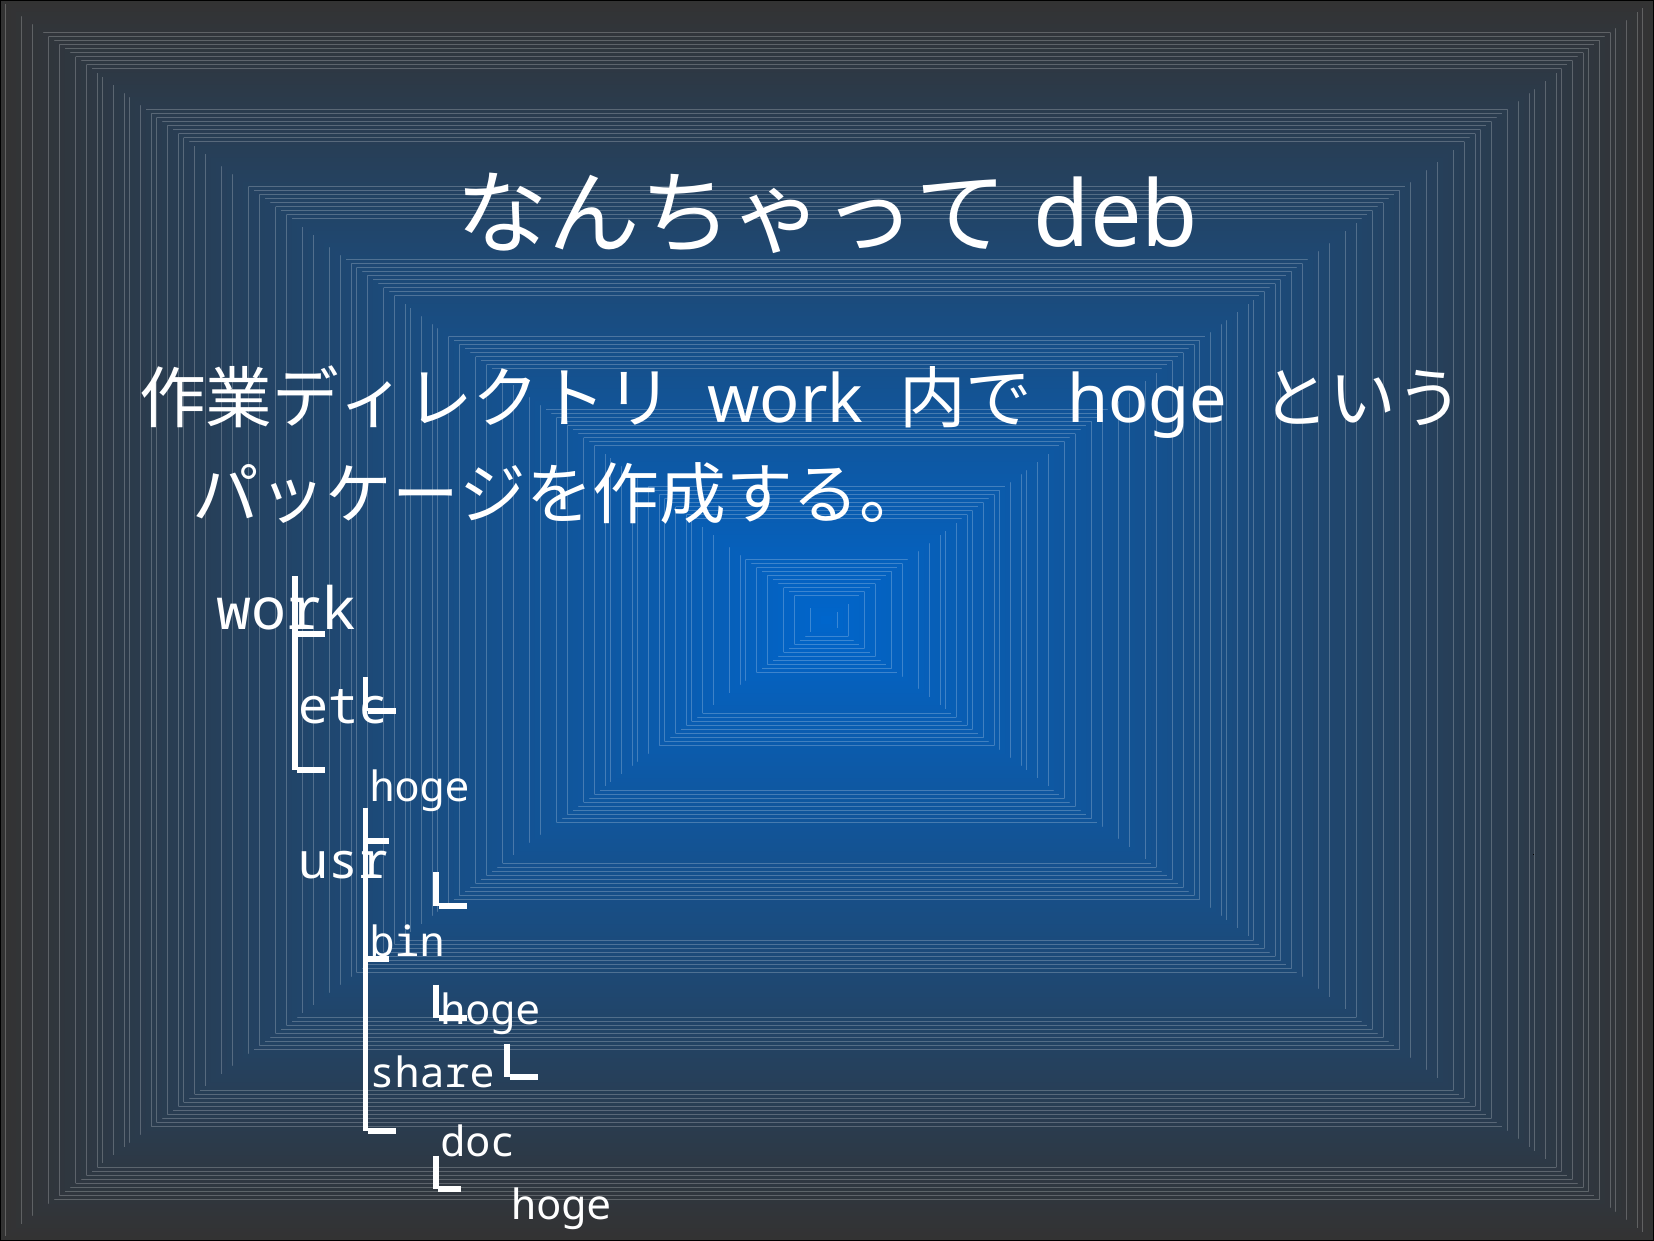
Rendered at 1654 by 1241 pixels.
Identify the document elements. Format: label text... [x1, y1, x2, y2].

title なんちゃってdeb [121, 102, 1534, 311]
list 作業ディレクトリ work 内で hoge というパッケージを作成する。 work etc hoge usr bin hoge share doc hoge lib hoge [121, 344, 1534, 1214]
